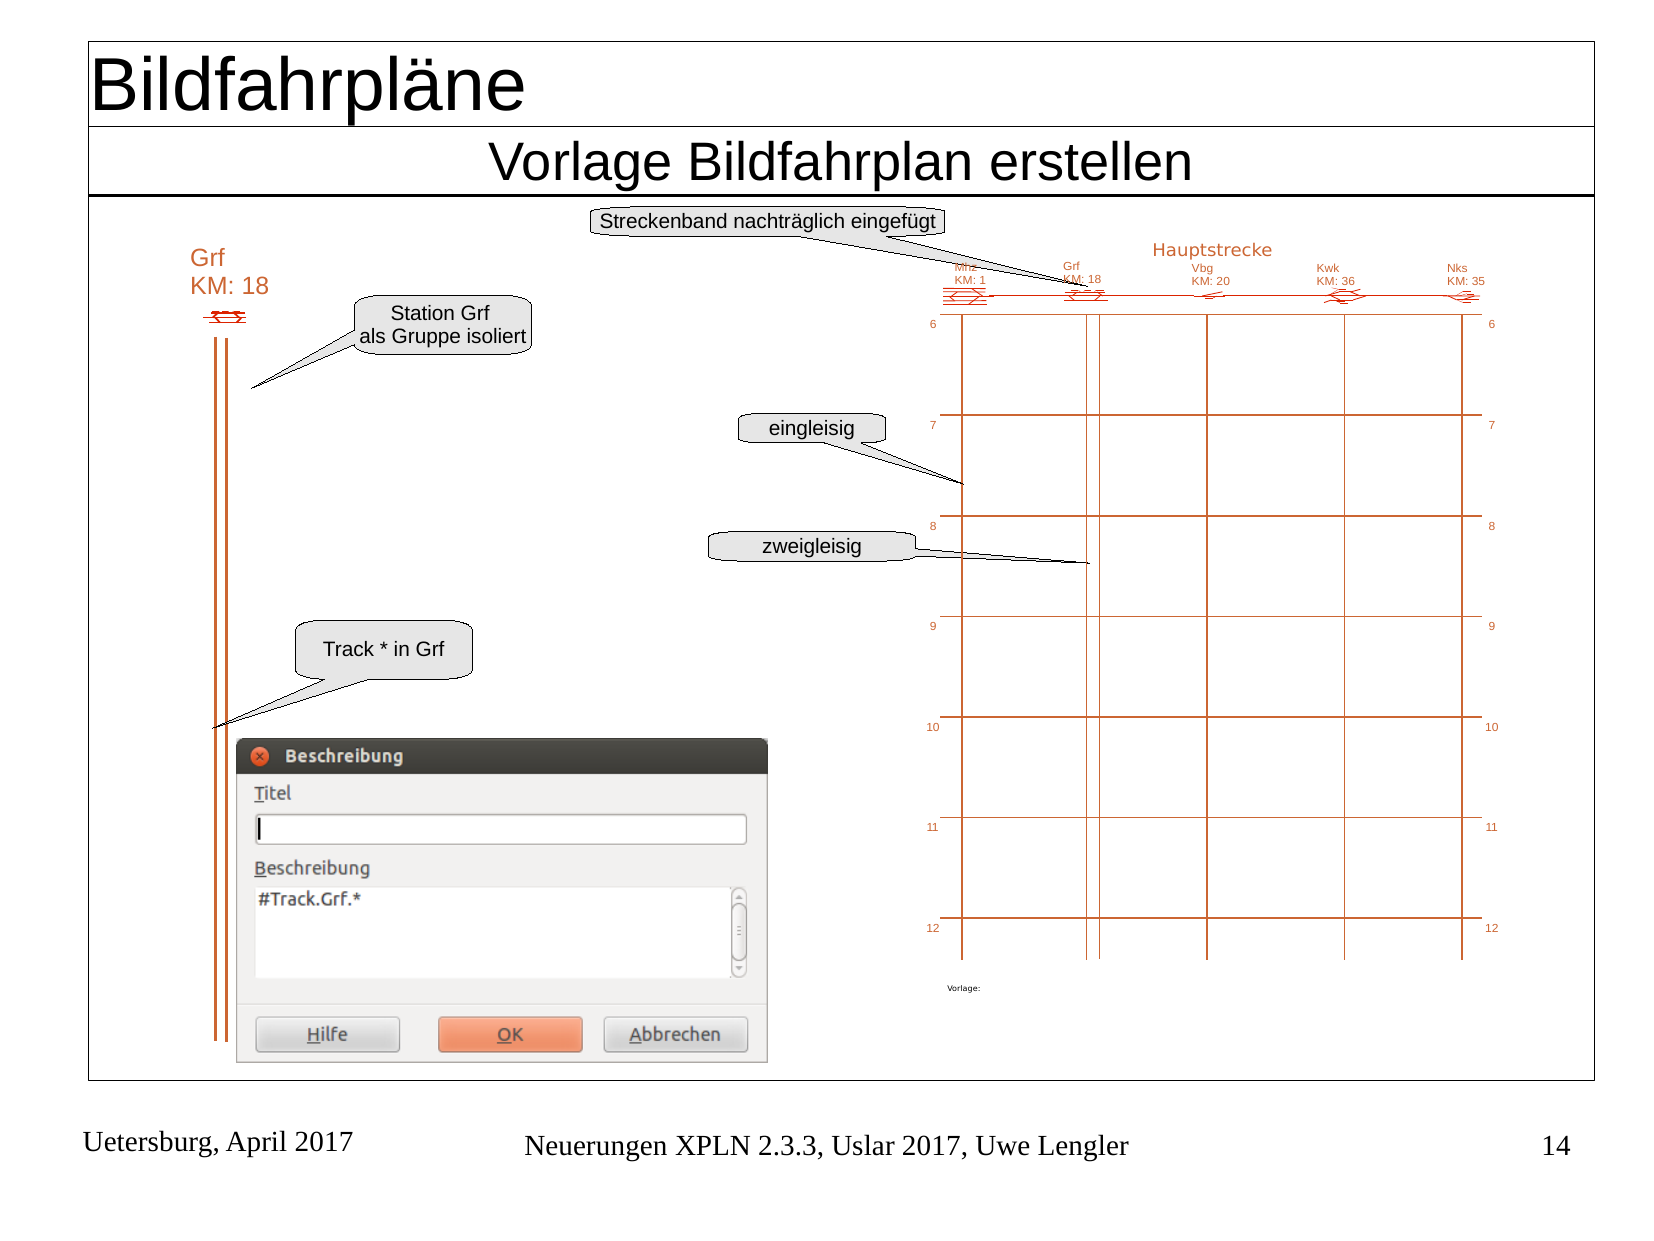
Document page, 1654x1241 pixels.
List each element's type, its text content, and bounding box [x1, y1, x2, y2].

text_box Track * in Grf [212, 620, 473, 729]
text_box Grf KM: 18 [175, 236, 285, 334]
text_box Streckenband nachträglich eingefügt [590, 206, 945, 258]
picture [236, 738, 768, 1063]
chart [919, 236, 1506, 1010]
text_box Station Grf als Gruppe isoliert [251, 295, 532, 389]
text_box zweigleisig [708, 531, 919, 562]
title Vorlage Bildfahrplan erstellen [88, 126, 1595, 194]
title Bildfahrpläne [88, 41, 1595, 126]
text_box eingleisig [738, 413, 964, 485]
